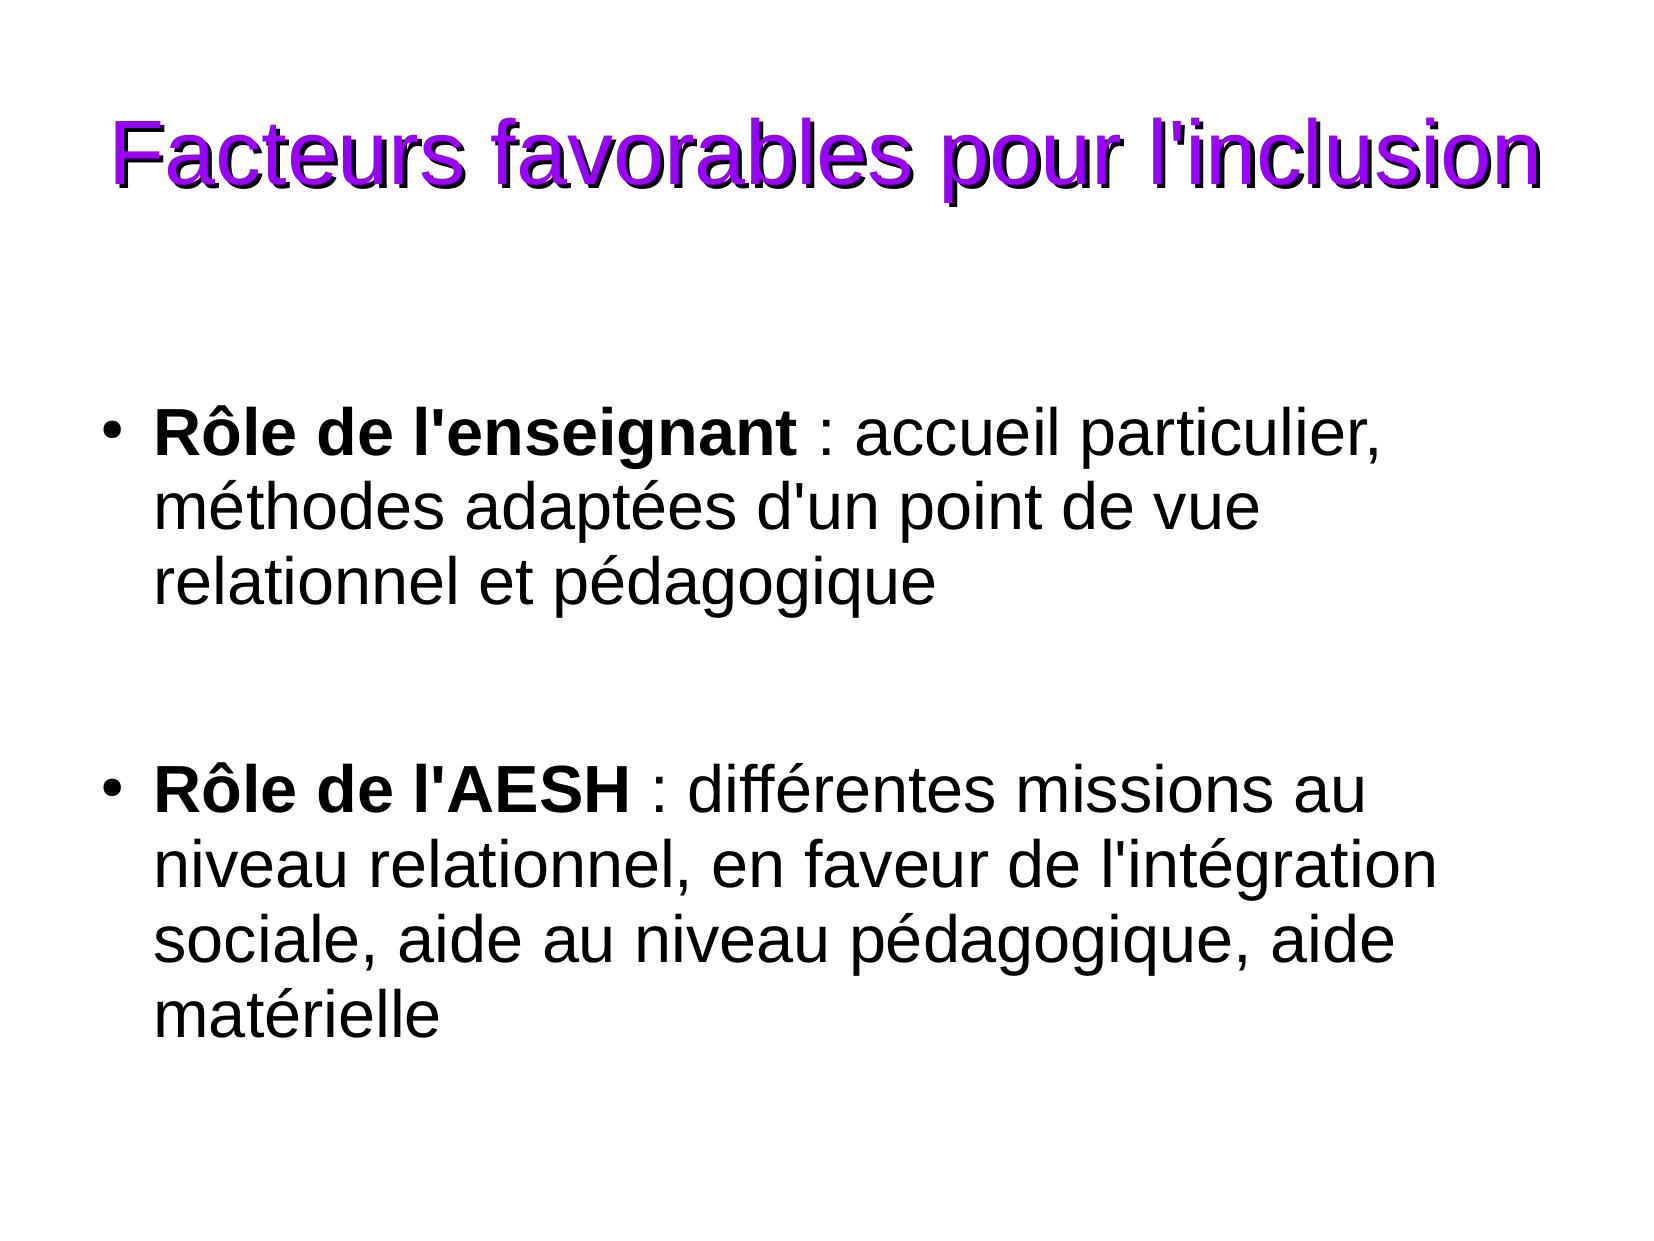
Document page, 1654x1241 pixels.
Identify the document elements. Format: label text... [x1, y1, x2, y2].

list Rôle de l'enseignant : accueil particulier, méthodes adaptées d'un point de vue relationnel et pédagogique Rôle de l'AESH : différentes missions au niveau relationnel, en faveur de l'intégration sociale, aide au niveau pédagogique, aide matérielle [82, 290, 1571, 1109]
title Facteurs favorables pour l'inclusion [82, 49, 1571, 257]
